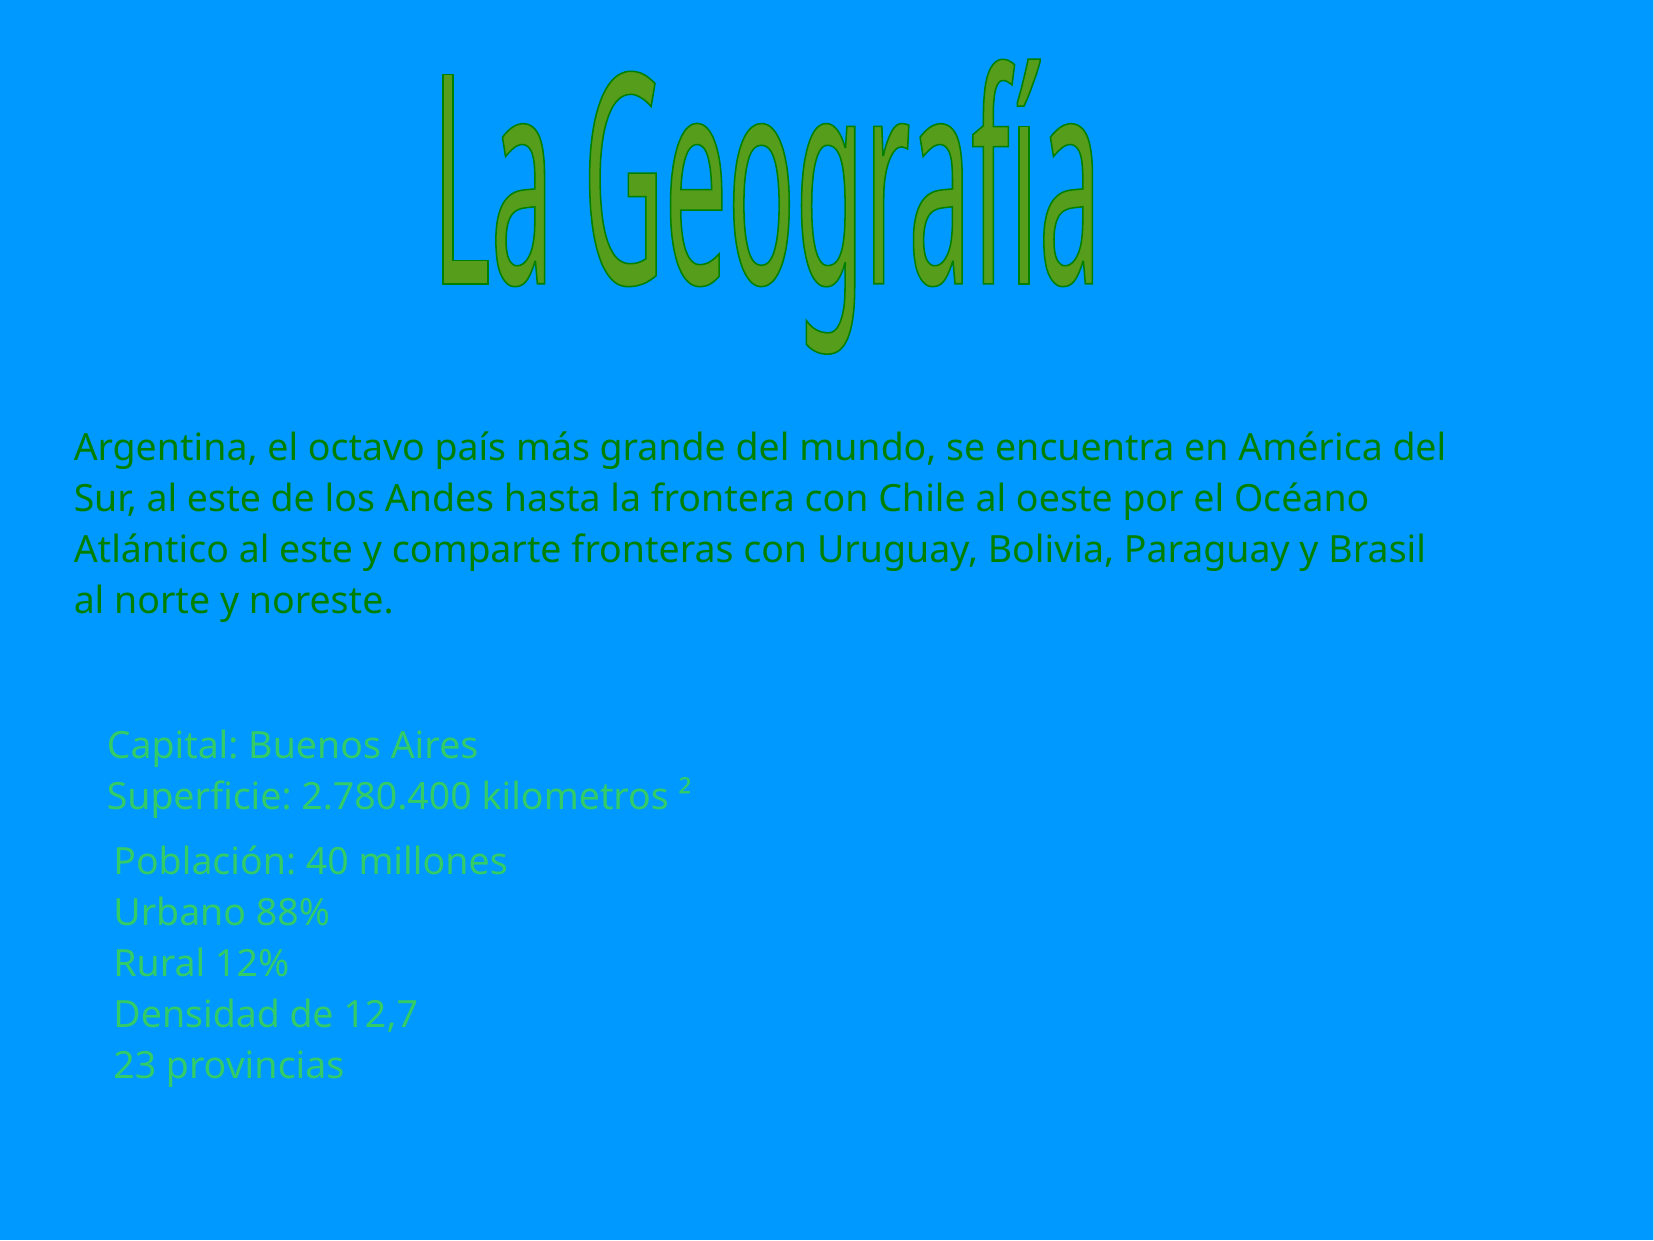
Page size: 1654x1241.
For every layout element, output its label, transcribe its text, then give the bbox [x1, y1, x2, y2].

text_box La Geografía [1043, 123, 1093, 287]
text_box La Geografía [1017, 59, 1041, 107]
text_box La Geografía [1019, 126, 1030, 284]
text_box La Geografía [589, 71, 657, 287]
text_box La Geografía [442, 74, 488, 284]
text_box La Geografía [972, 59, 1015, 284]
text_box La Geografía [733, 123, 790, 287]
text_box La Geografía [873, 123, 909, 284]
text_box La Geografía [495, 123, 545, 287]
text_box La Geografía [913, 123, 963, 287]
text_box Capital: Buenos Aires Superficie: 2.780.400 kilometros ² [92, 659, 827, 834]
text_box La Geografía [670, 123, 722, 287]
text_box Población: 40 millones Urbano 88% Rural 12% Densidad de 12,7 23 provincias [98, 826, 709, 1106]
text_box La Geografía [801, 123, 855, 355]
text_box Argentina, el octavo país más grande del mundo, se encuentra en América del Sur, al este de los Andes hasta la frontera con Chile al oeste por el Océano Atlántico al este y comparte fronteras con Uruguay, Bolivia, Paraguay y Brasil al norte y noreste. [59, 413, 1477, 640]
